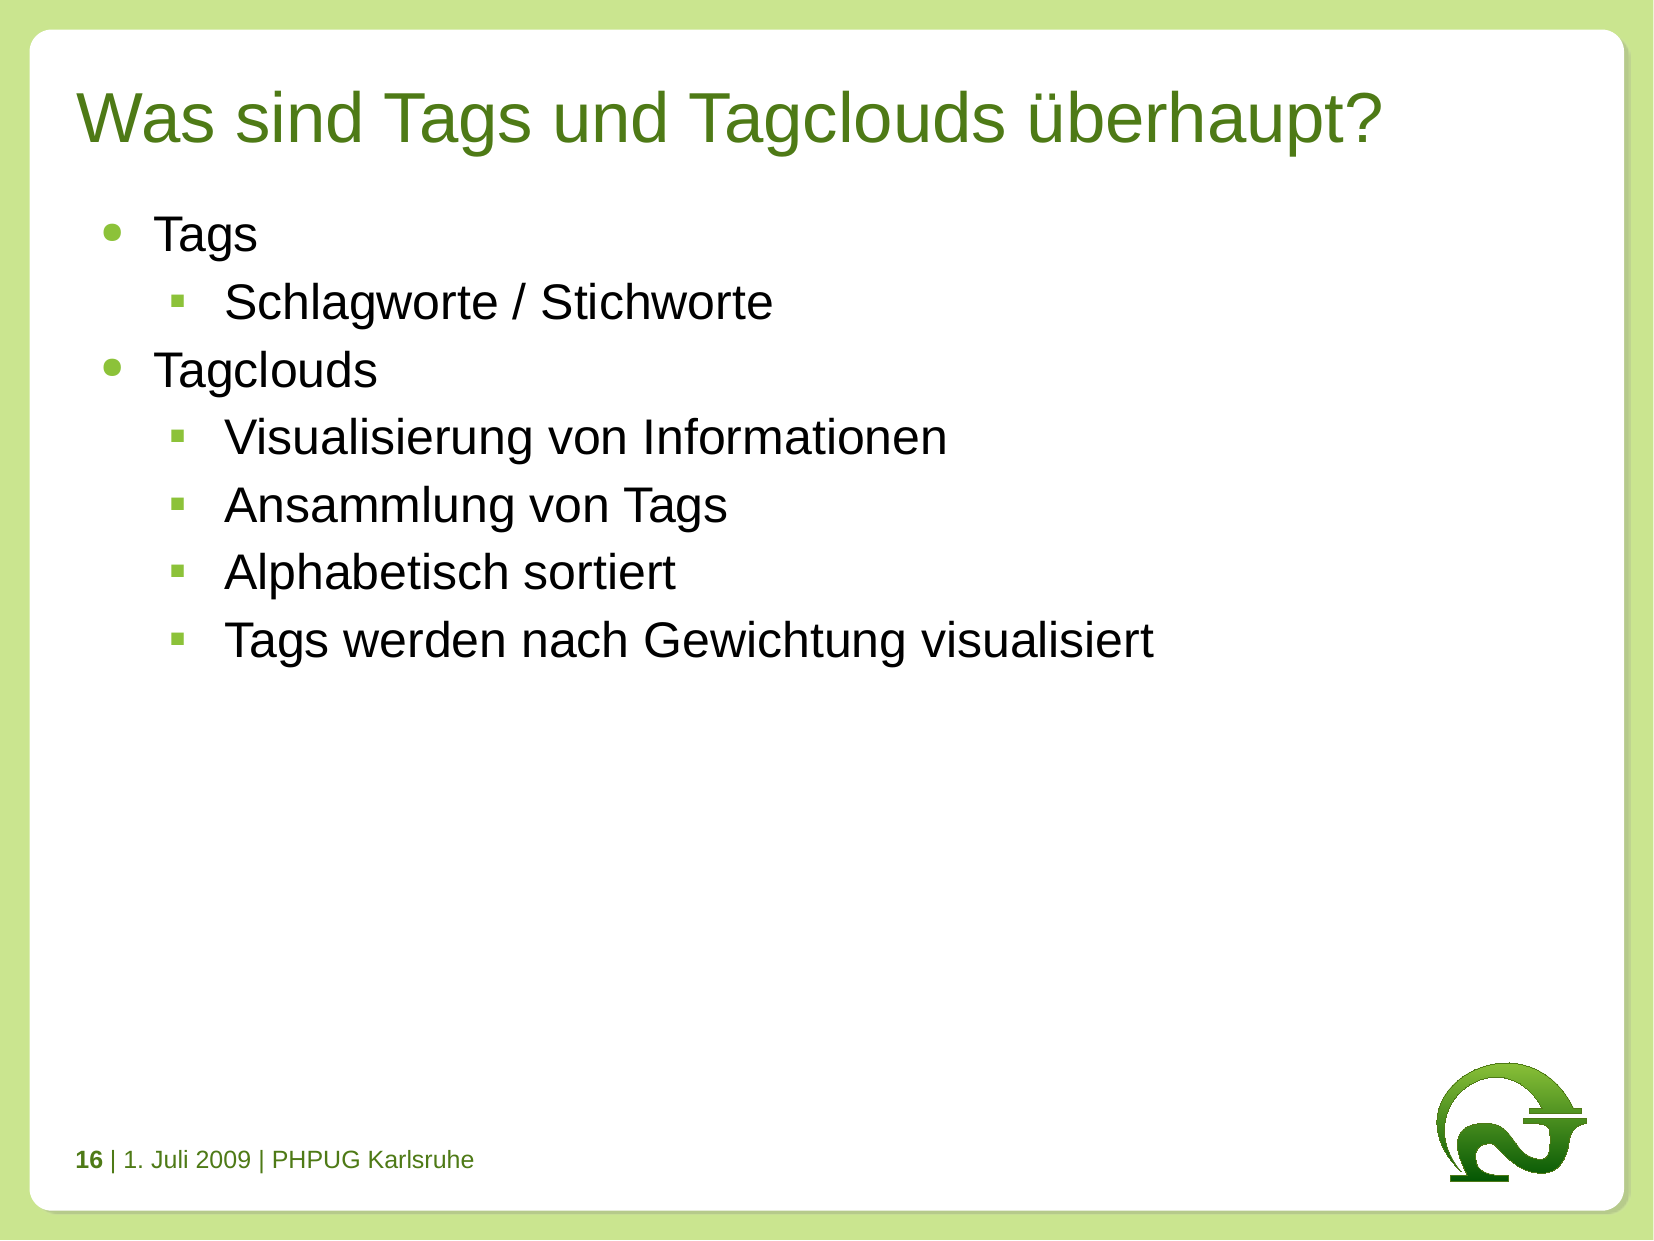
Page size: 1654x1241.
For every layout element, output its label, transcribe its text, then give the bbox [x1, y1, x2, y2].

list Tags Schlagworte / Stichworte Tagclouds Visualisierung von Informationen Ansammlung von Tags Alphabetisch sortiert Tags werden nach Gewichtung visualisiert [82, 206, 1565, 1093]
title Was sind Tags und Tagclouds überhaupt? [76, 59, 1565, 178]
